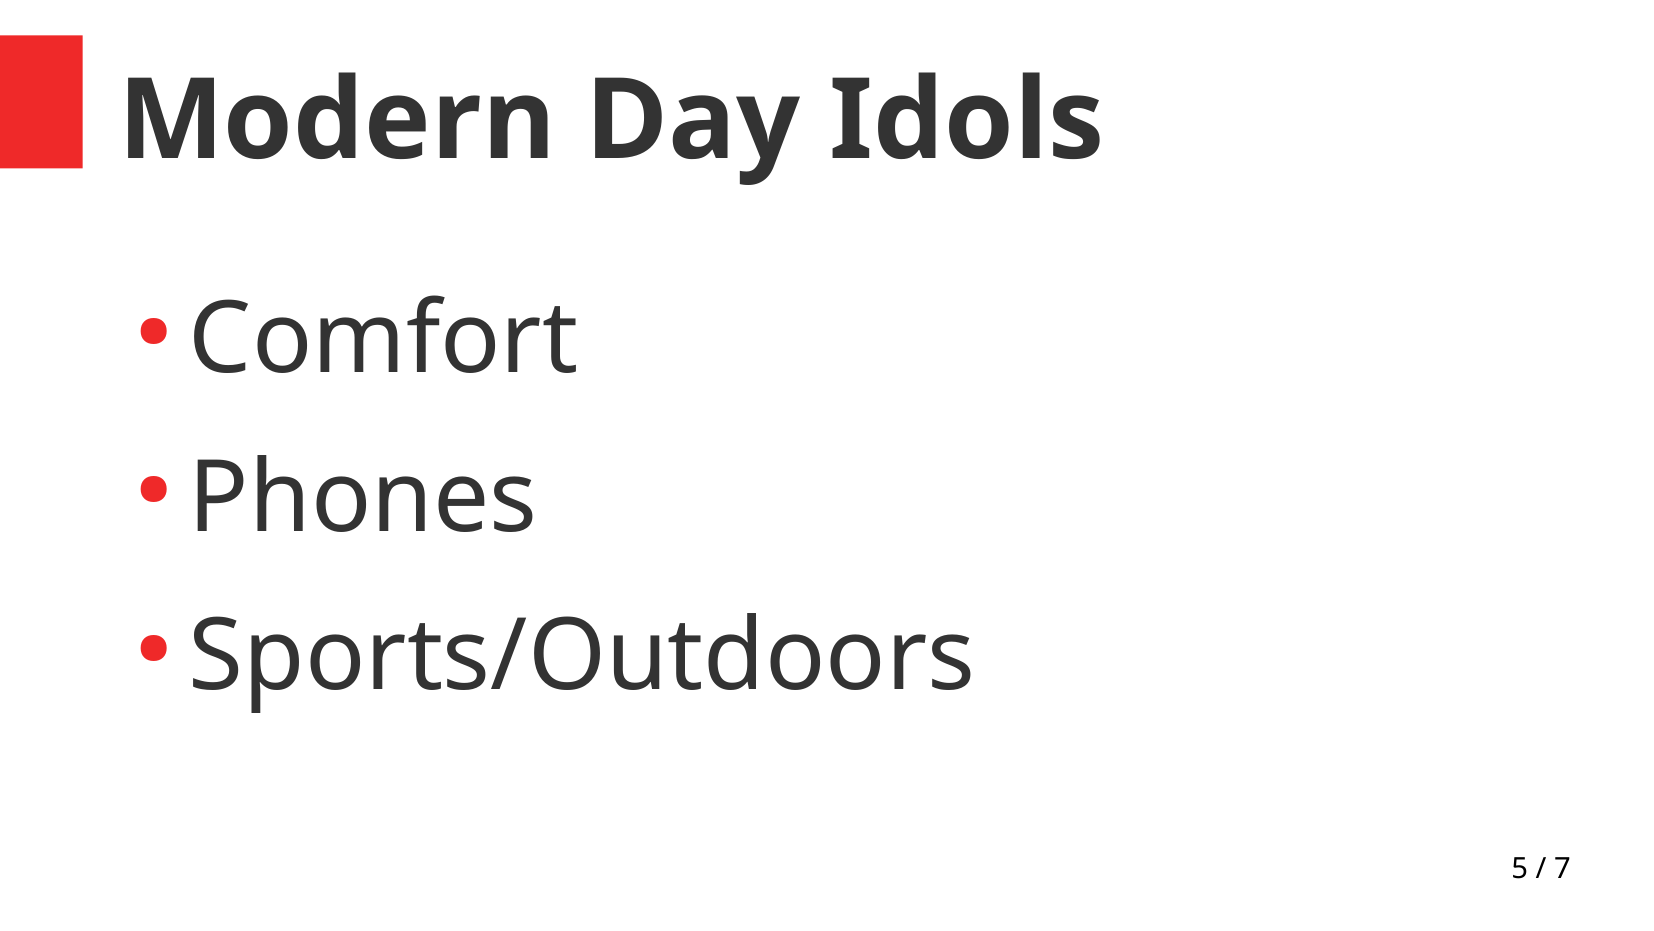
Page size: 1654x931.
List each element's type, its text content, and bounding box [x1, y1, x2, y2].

list Comfort Phones Sports/Outdoors [118, 265, 1536, 806]
title Modern Day Idols [118, 37, 1571, 193]
